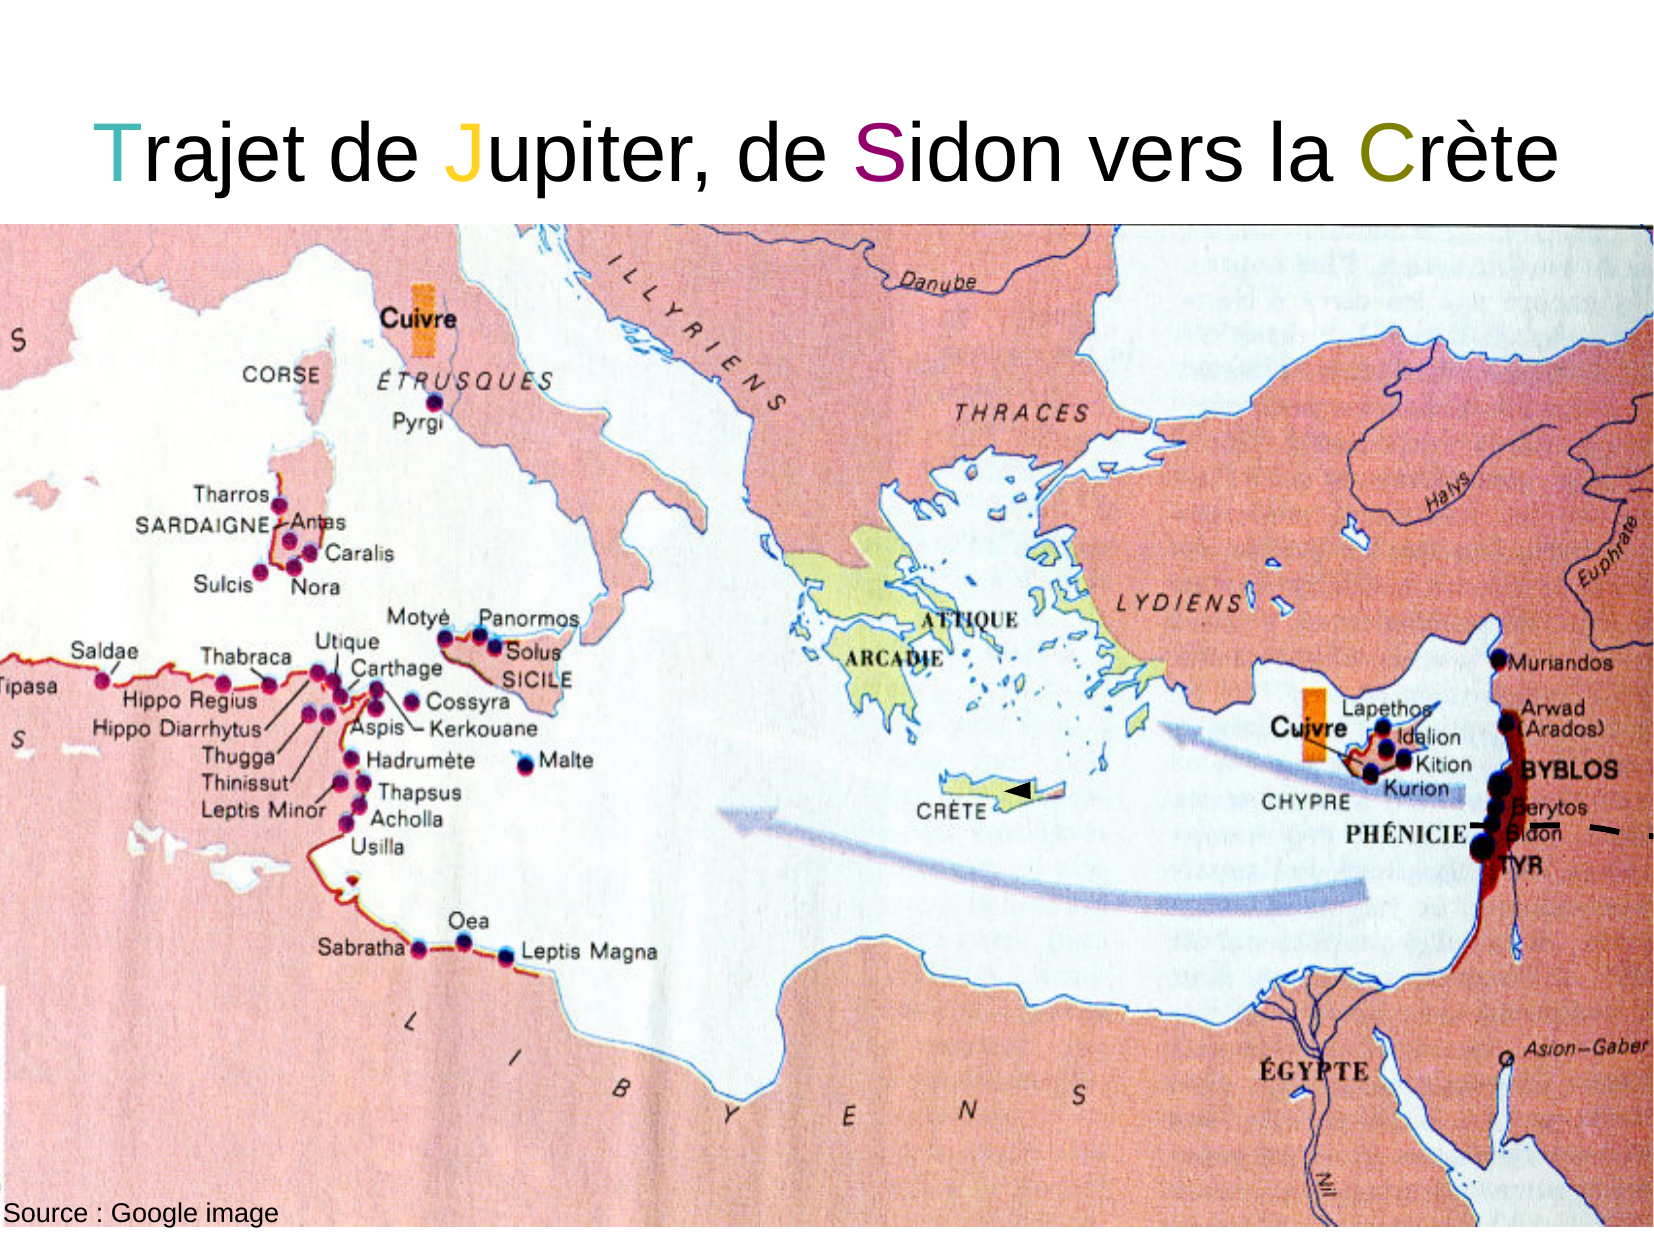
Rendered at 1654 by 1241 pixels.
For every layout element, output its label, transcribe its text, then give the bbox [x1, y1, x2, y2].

picture [0, 224, 1654, 1227]
title Trajet de Jupiter, de Sidon vers la Crète [82, 49, 1571, 224]
text_box Source : Google image [0, 1190, 340, 1241]
